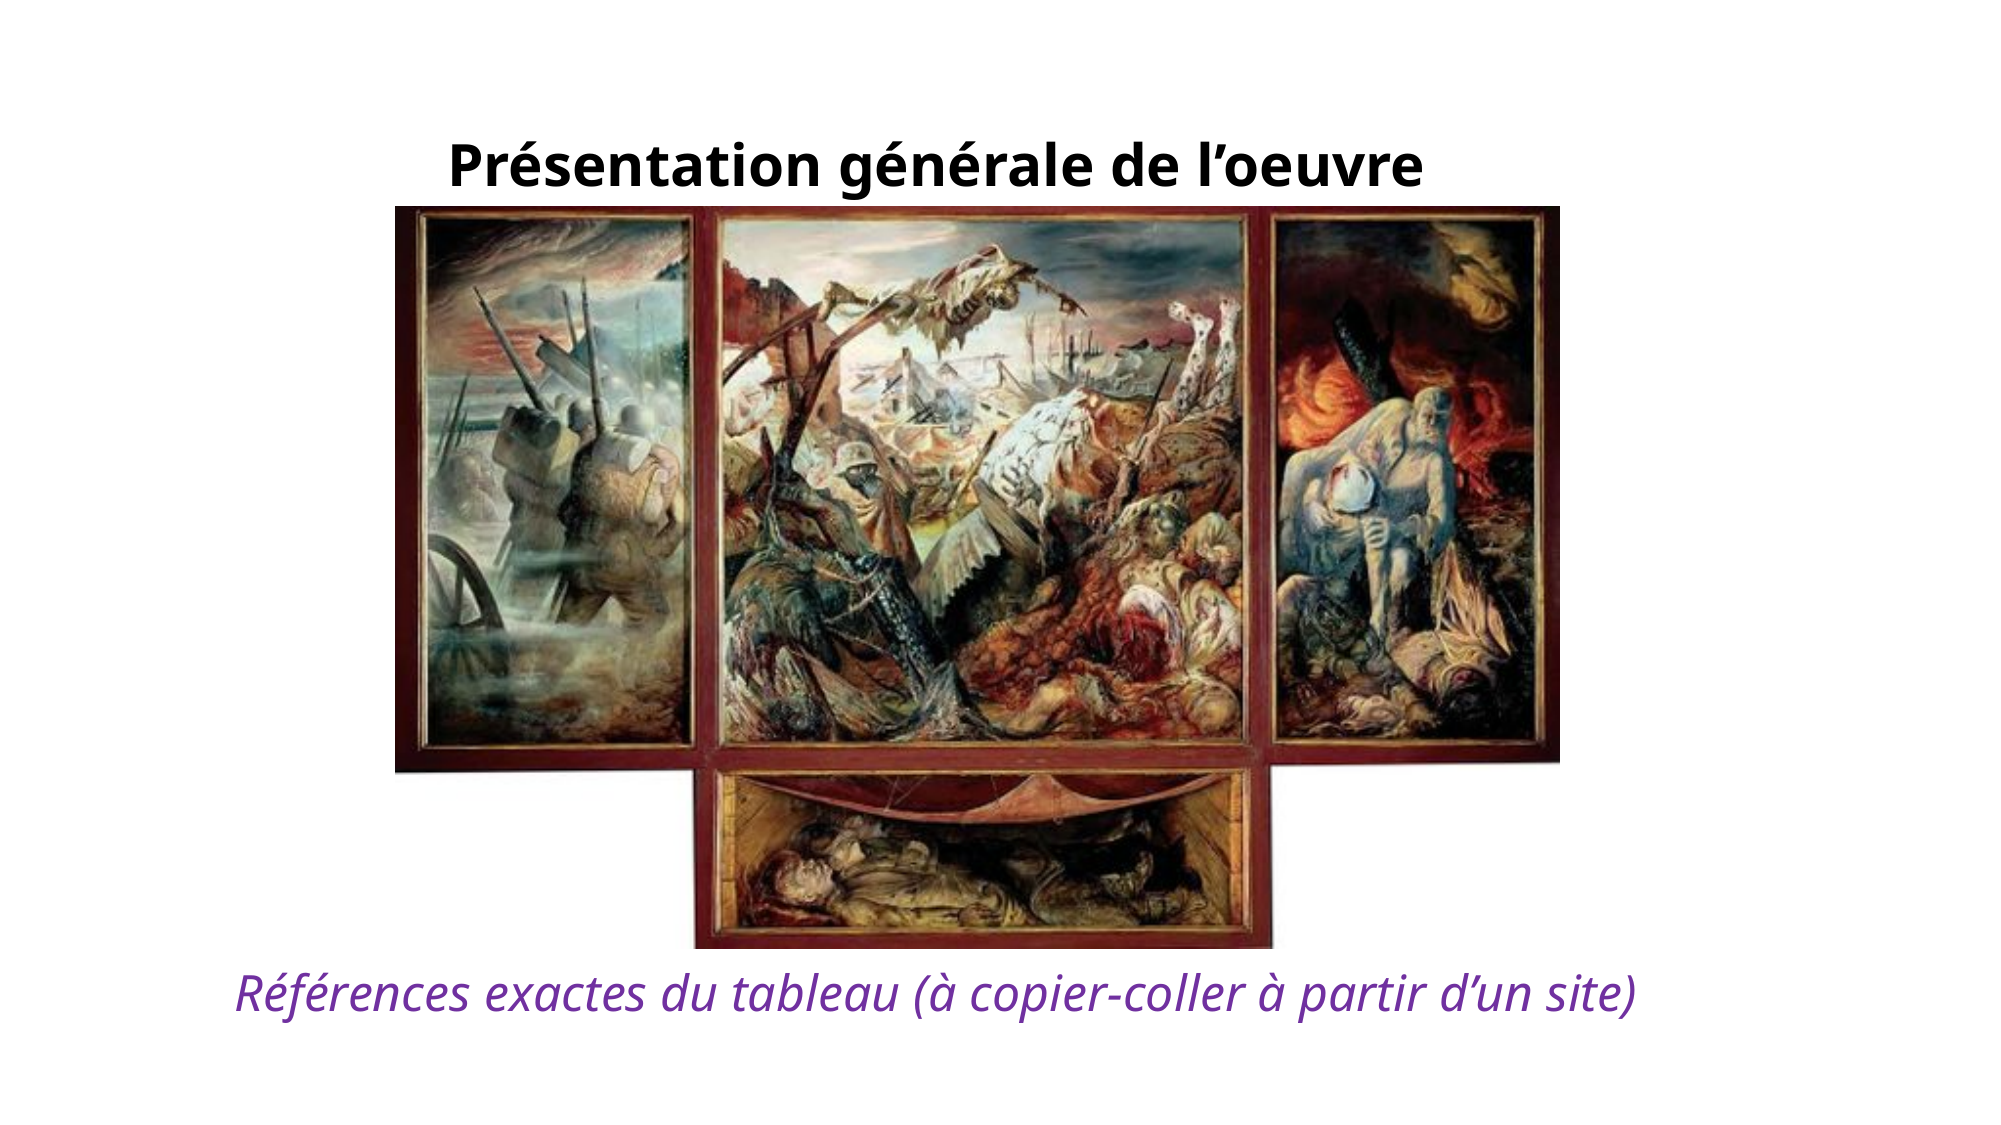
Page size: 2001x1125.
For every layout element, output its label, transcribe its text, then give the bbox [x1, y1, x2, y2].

picture [395, 206, 1560, 866]
text_box Références exactes du tableau (à copier-coller à partir d’un site) [186, 866, 1687, 1031]
title Présentation générale de l’oeuvre [186, 43, 1687, 207]
